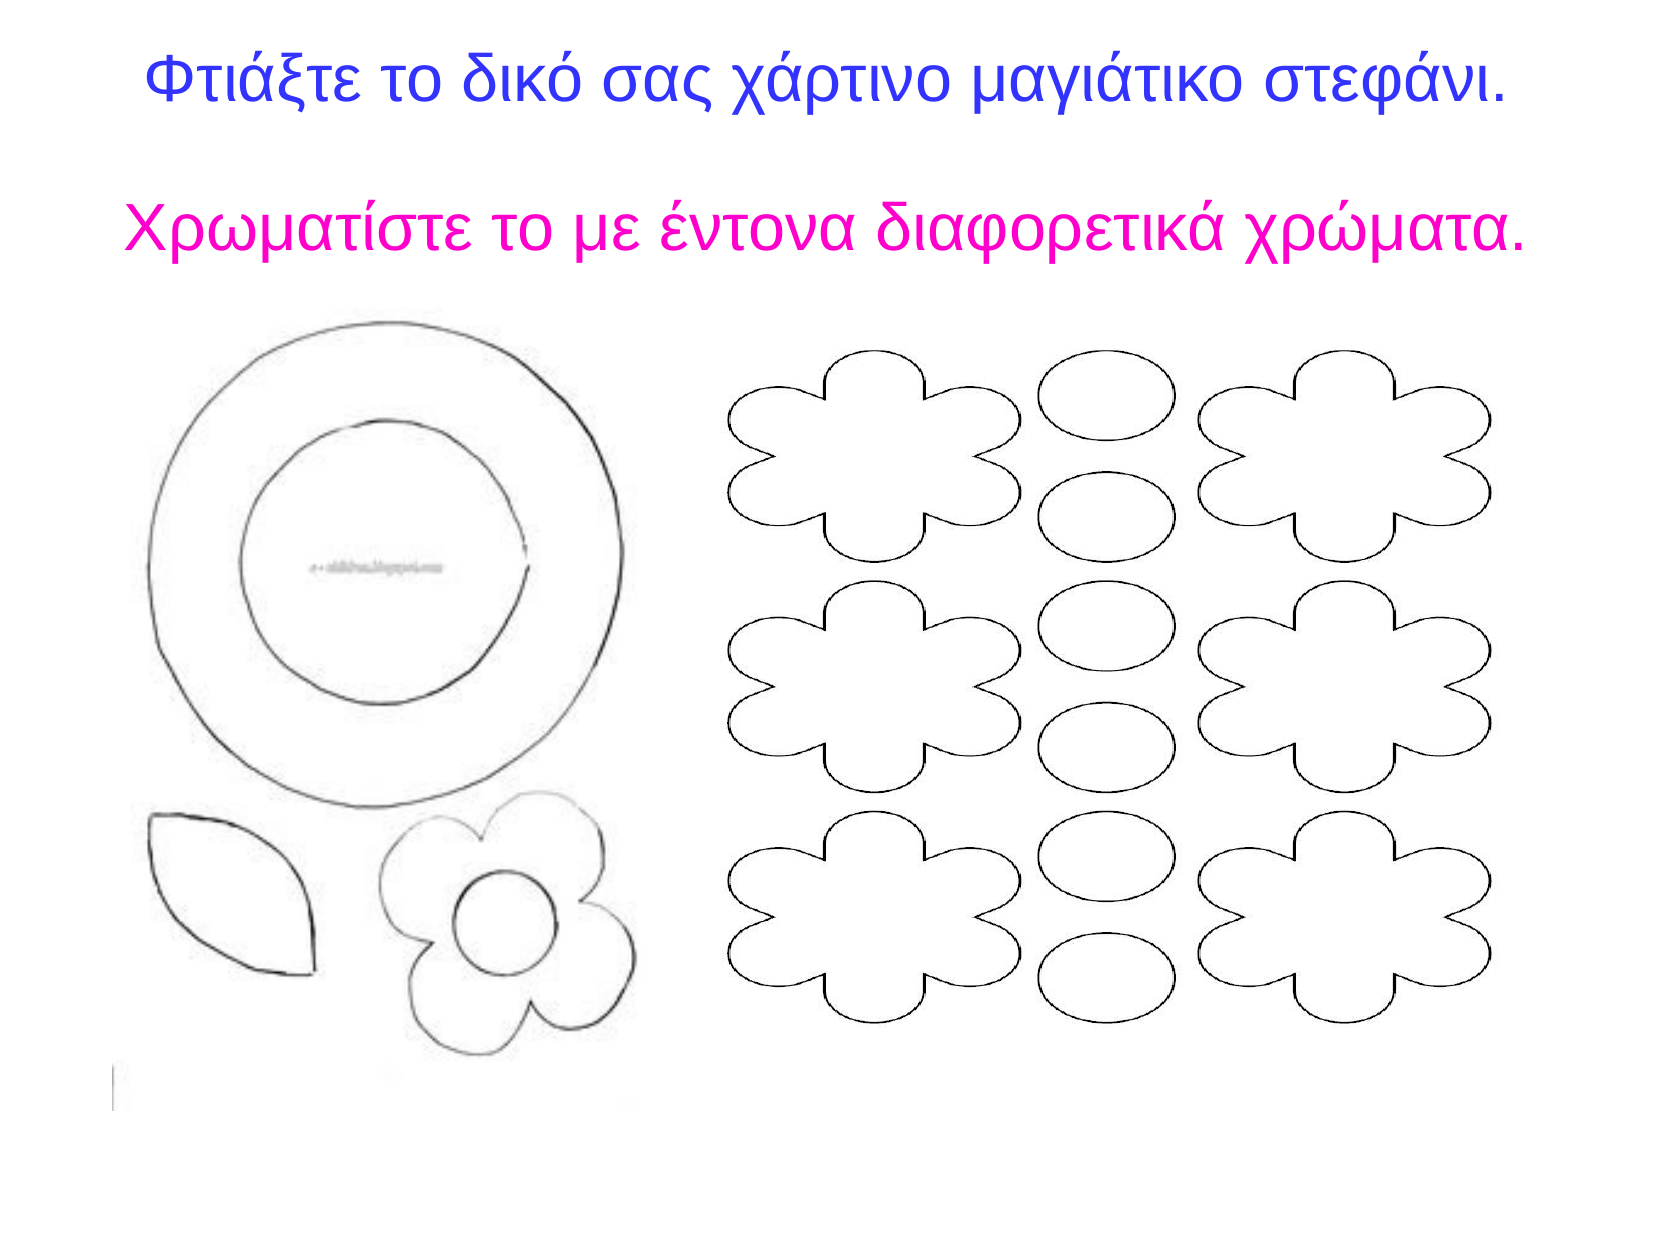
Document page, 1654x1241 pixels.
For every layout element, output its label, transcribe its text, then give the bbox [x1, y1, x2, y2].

picture [112, 307, 686, 1111]
picture [720, 342, 1501, 1028]
title Φτιάξτε το δικό σας χάρτινο μαγιάτικο στεφάνι. Χρωματίστε το με έντονα διαφορετικά χρώματα. [82, 41, 1571, 265]
